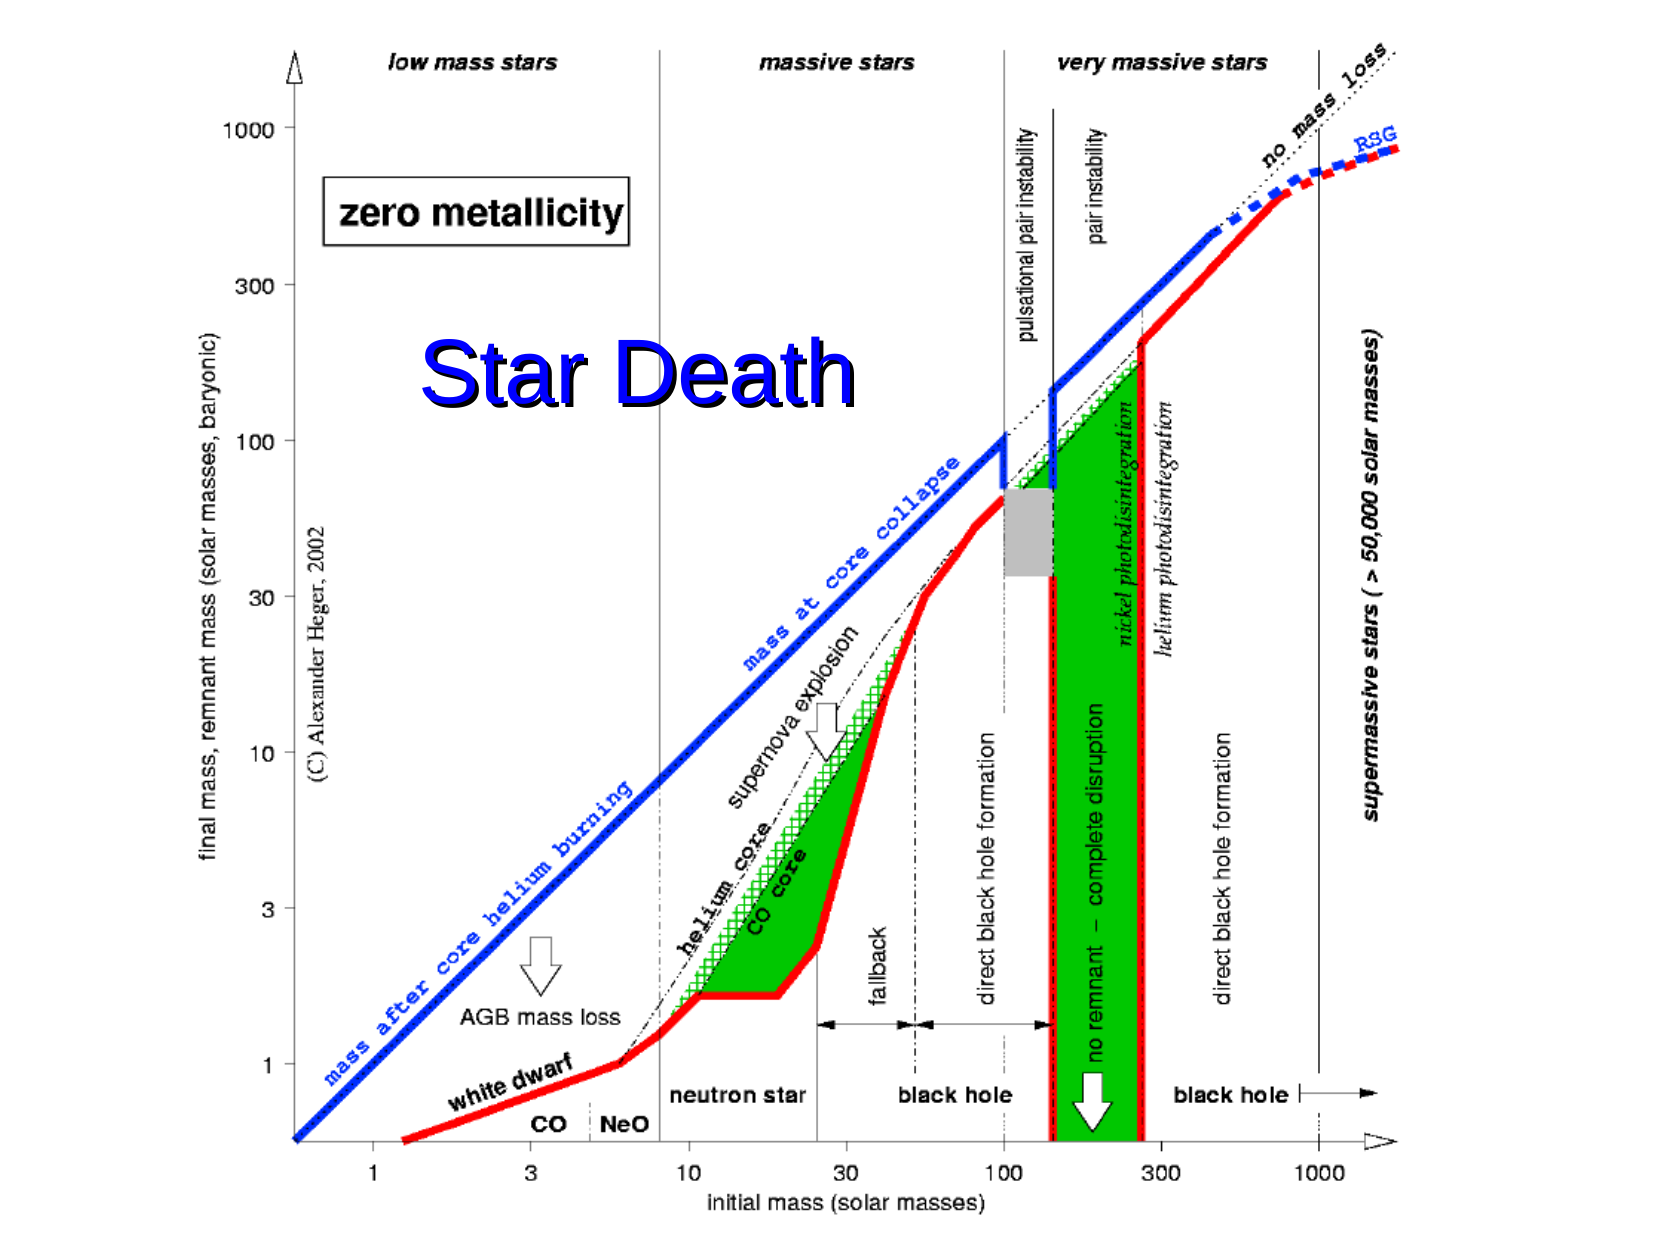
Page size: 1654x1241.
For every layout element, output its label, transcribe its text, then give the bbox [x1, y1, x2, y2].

title Star Death [360, 267, 915, 476]
picture [190, 18, 1463, 1225]
